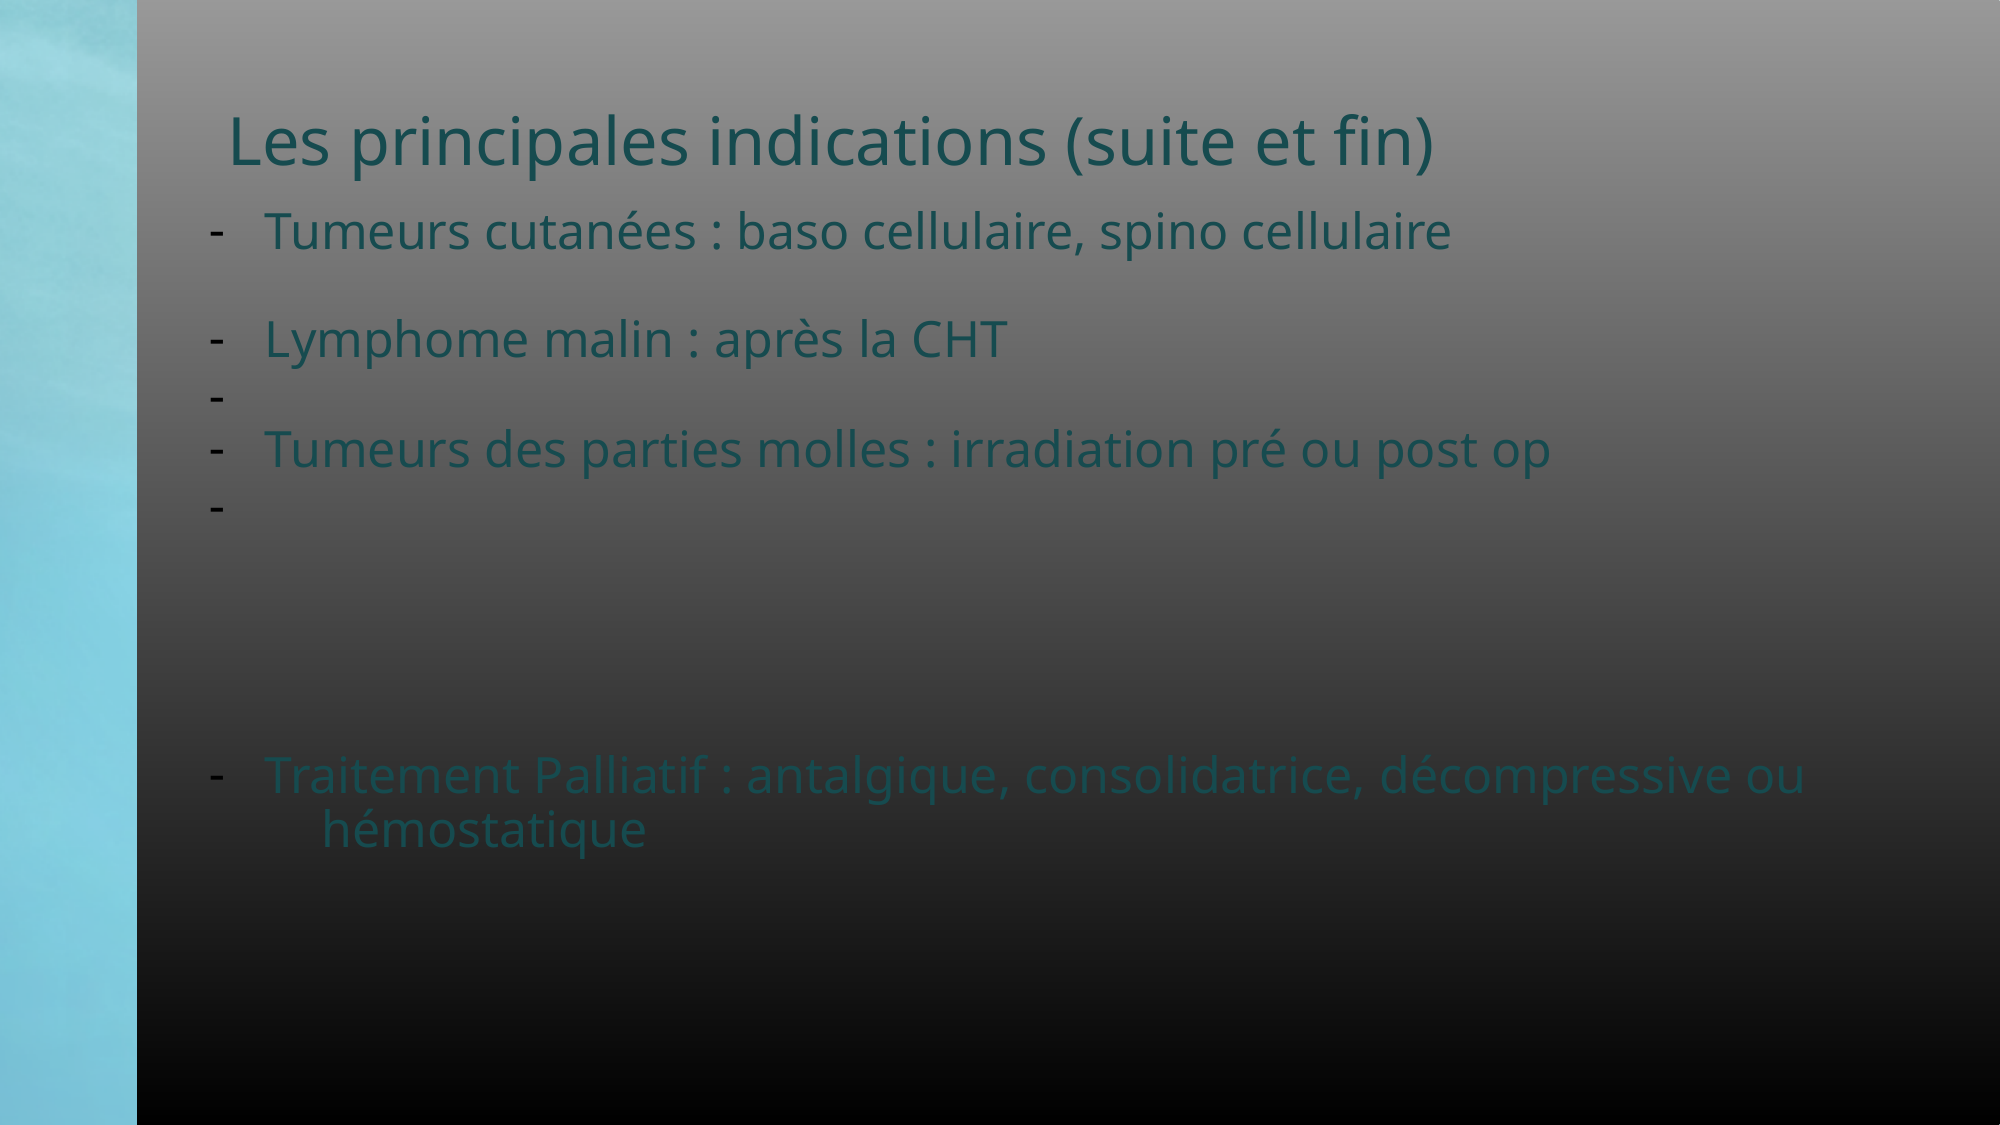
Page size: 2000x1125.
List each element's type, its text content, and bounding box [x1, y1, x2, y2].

title Les principales indications (suite et fin) [212, 62, 1728, 188]
list Tumeurs cutanées : baso cellulaire, spino cellulaire Lymphome malin : après la CHT Tumeurs des parties molles : irradiation pré ou post op Traitement Palliatif : antalgique, consolidatrice, décompressive ou hémostatique [193, 199, 1981, 1060]
